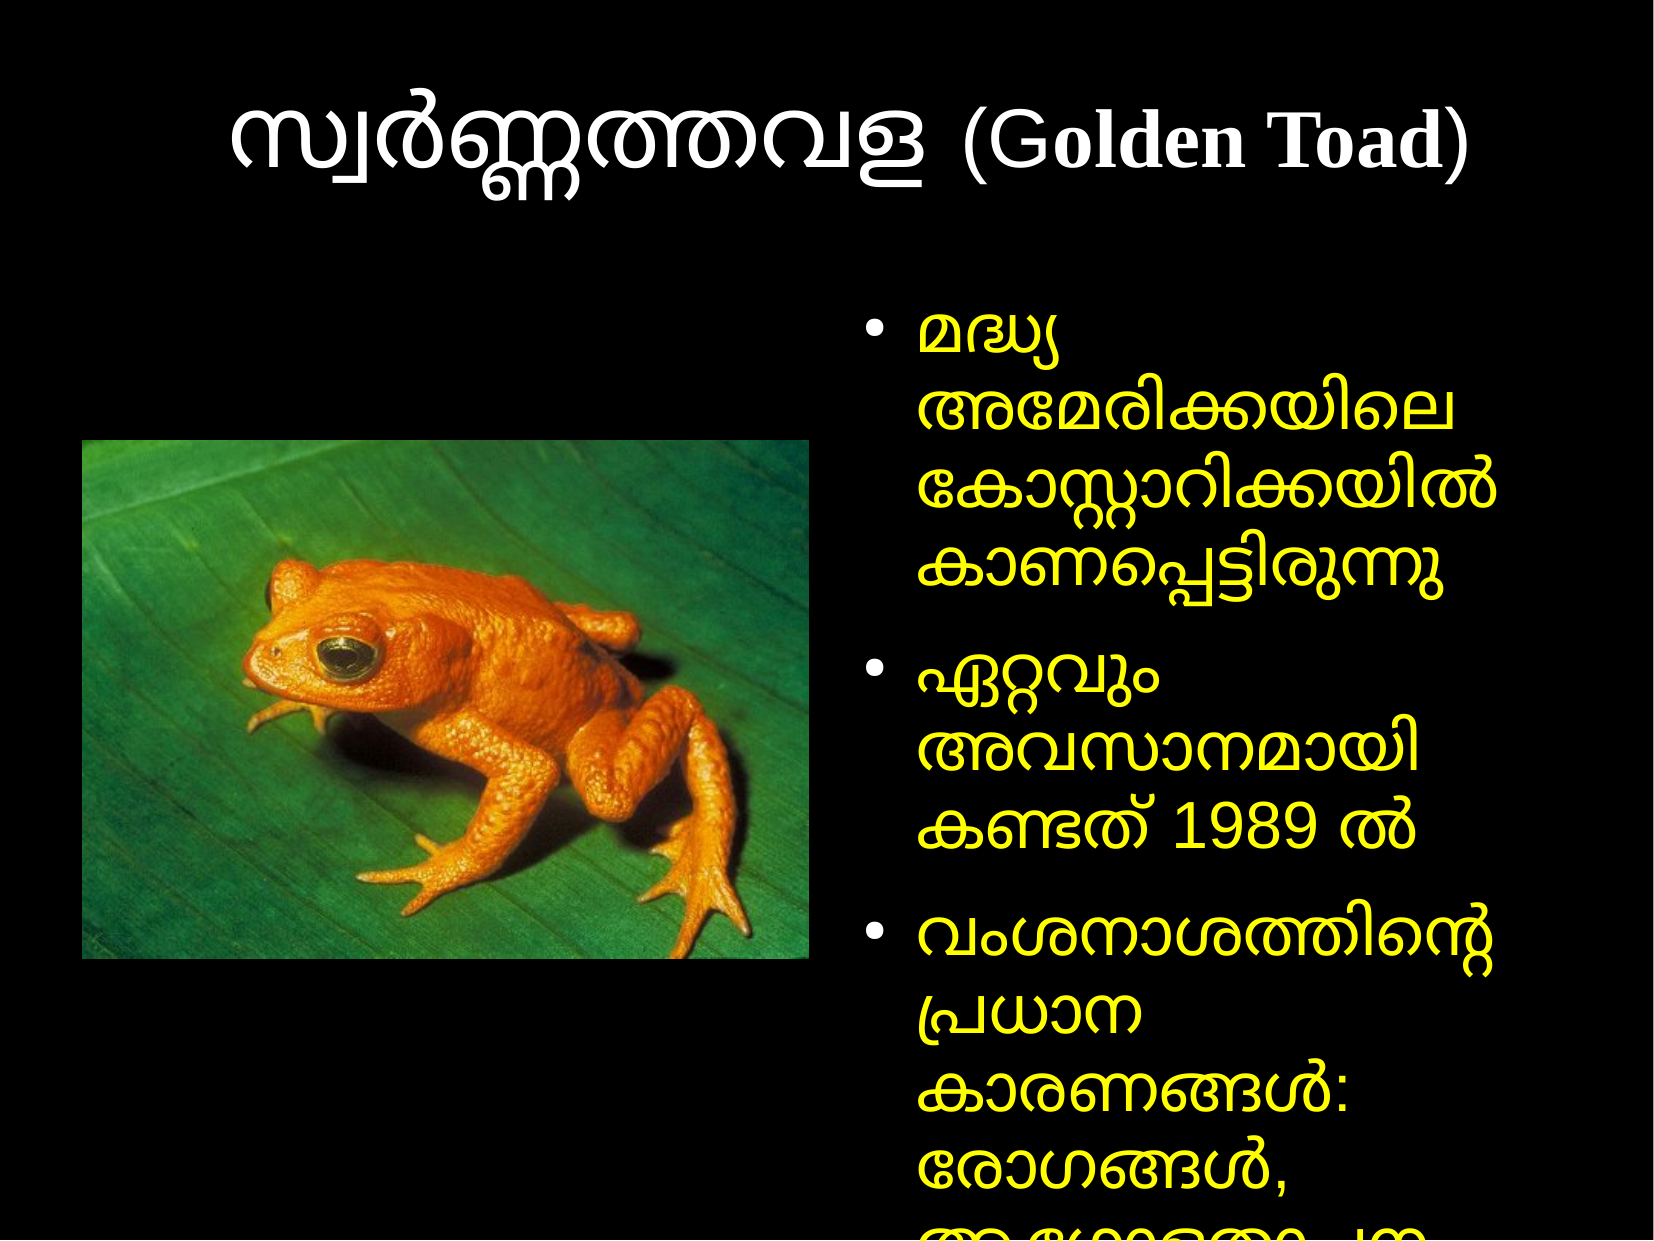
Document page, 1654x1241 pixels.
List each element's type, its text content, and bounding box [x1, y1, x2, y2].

picture [82, 440, 809, 959]
title സ്വര്‍ണ്ണത്തവള (Golden Toad) [106, 29, 1595, 237]
list മദ്ധ്യ അമേരിക്കയിലെ കോസ്റ്റാറിക്കയില്‍ കാണപ്പെട്ടിരുന്നു ഏറ്റവും അവസാനമായി കണ്ടത് 1989 ല്‍ വംശനാശത്തിന്റെ പ്രധാന കാരണങ്ങള്‍: രോഗങ്ങള്‍, ആഗോളതാപനം, കാലാവസ്ഥാ വ്യതിയാനം [845, 290, 1572, 1128]
